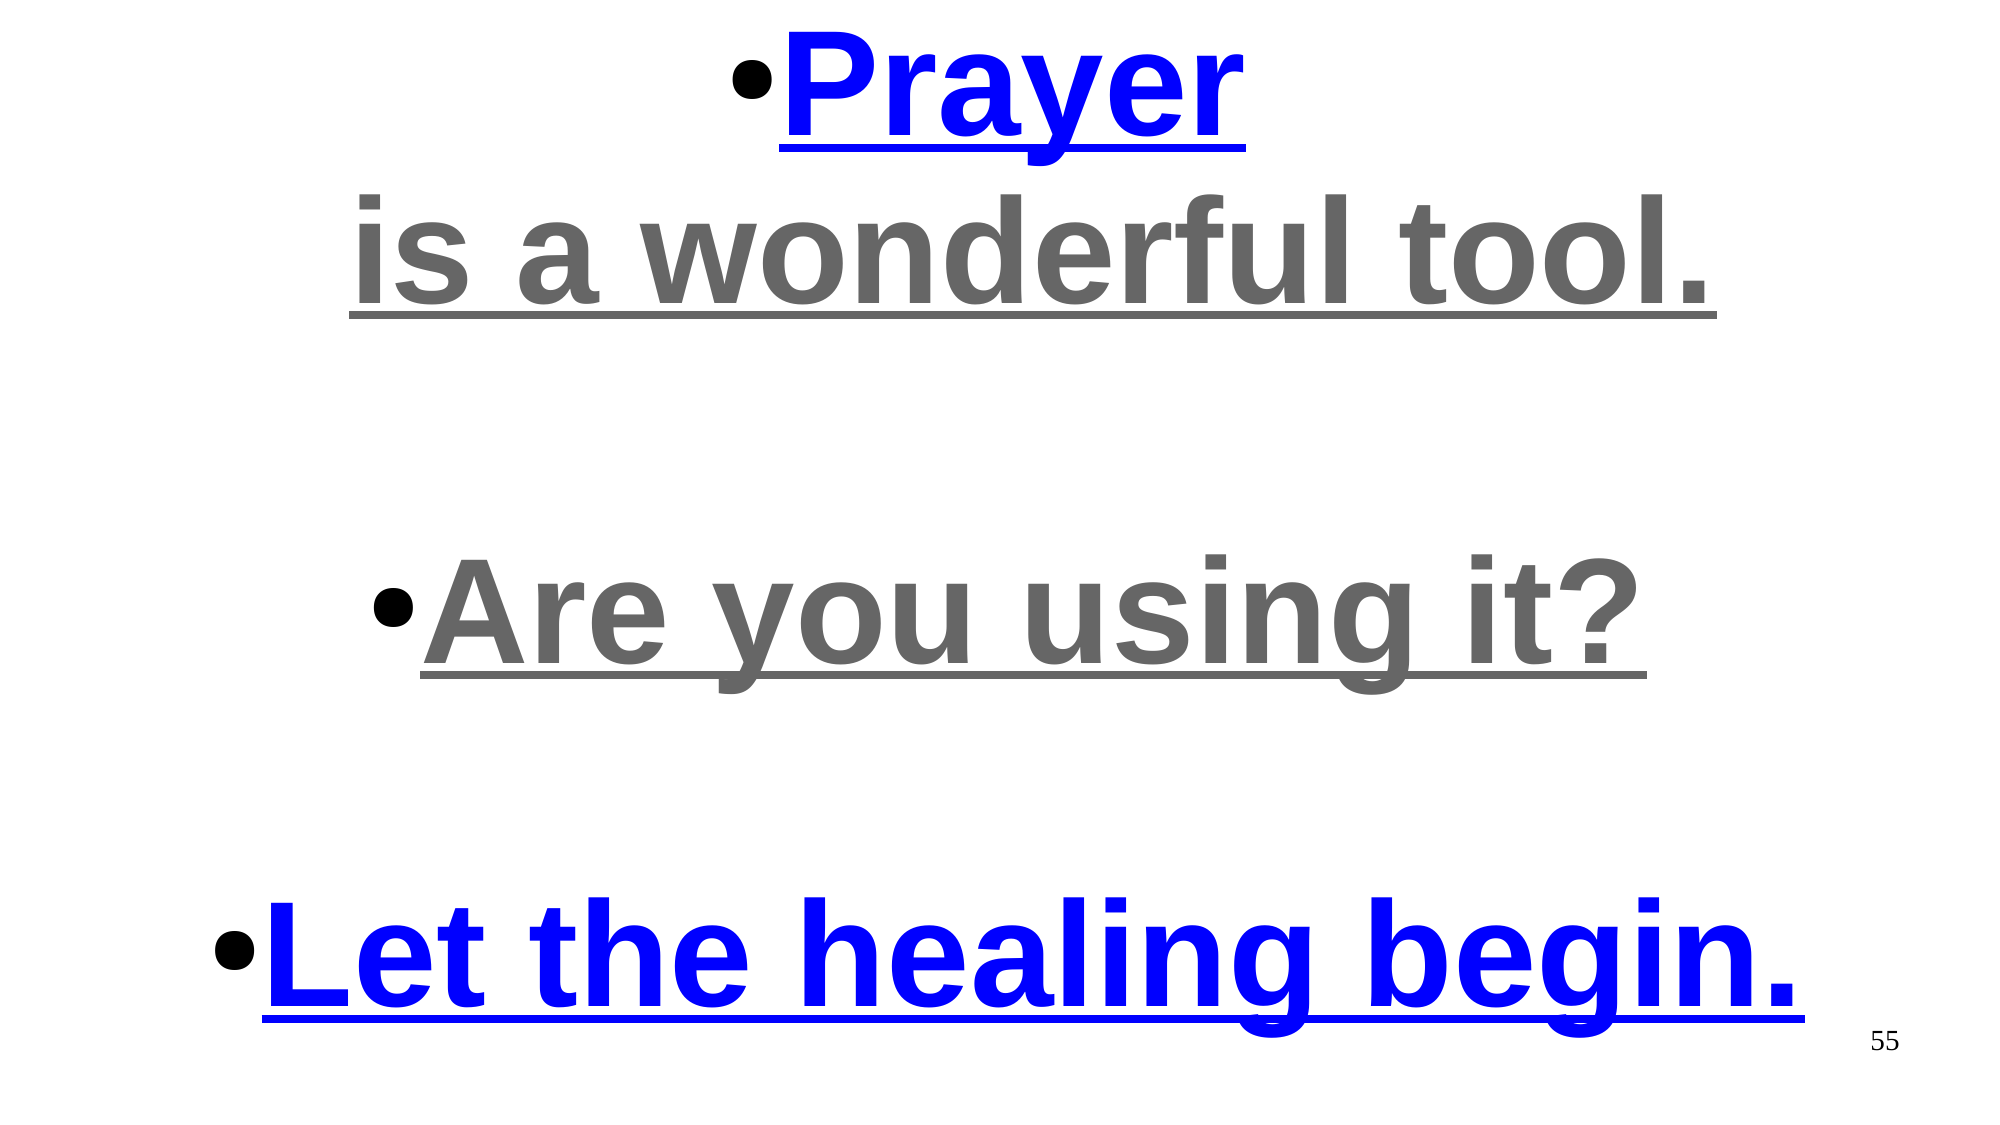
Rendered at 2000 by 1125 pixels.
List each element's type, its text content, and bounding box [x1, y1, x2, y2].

list Prayer is a wonderful tool. Are you using it? Let the healing begin. [0, 0, 1996, 1123]
